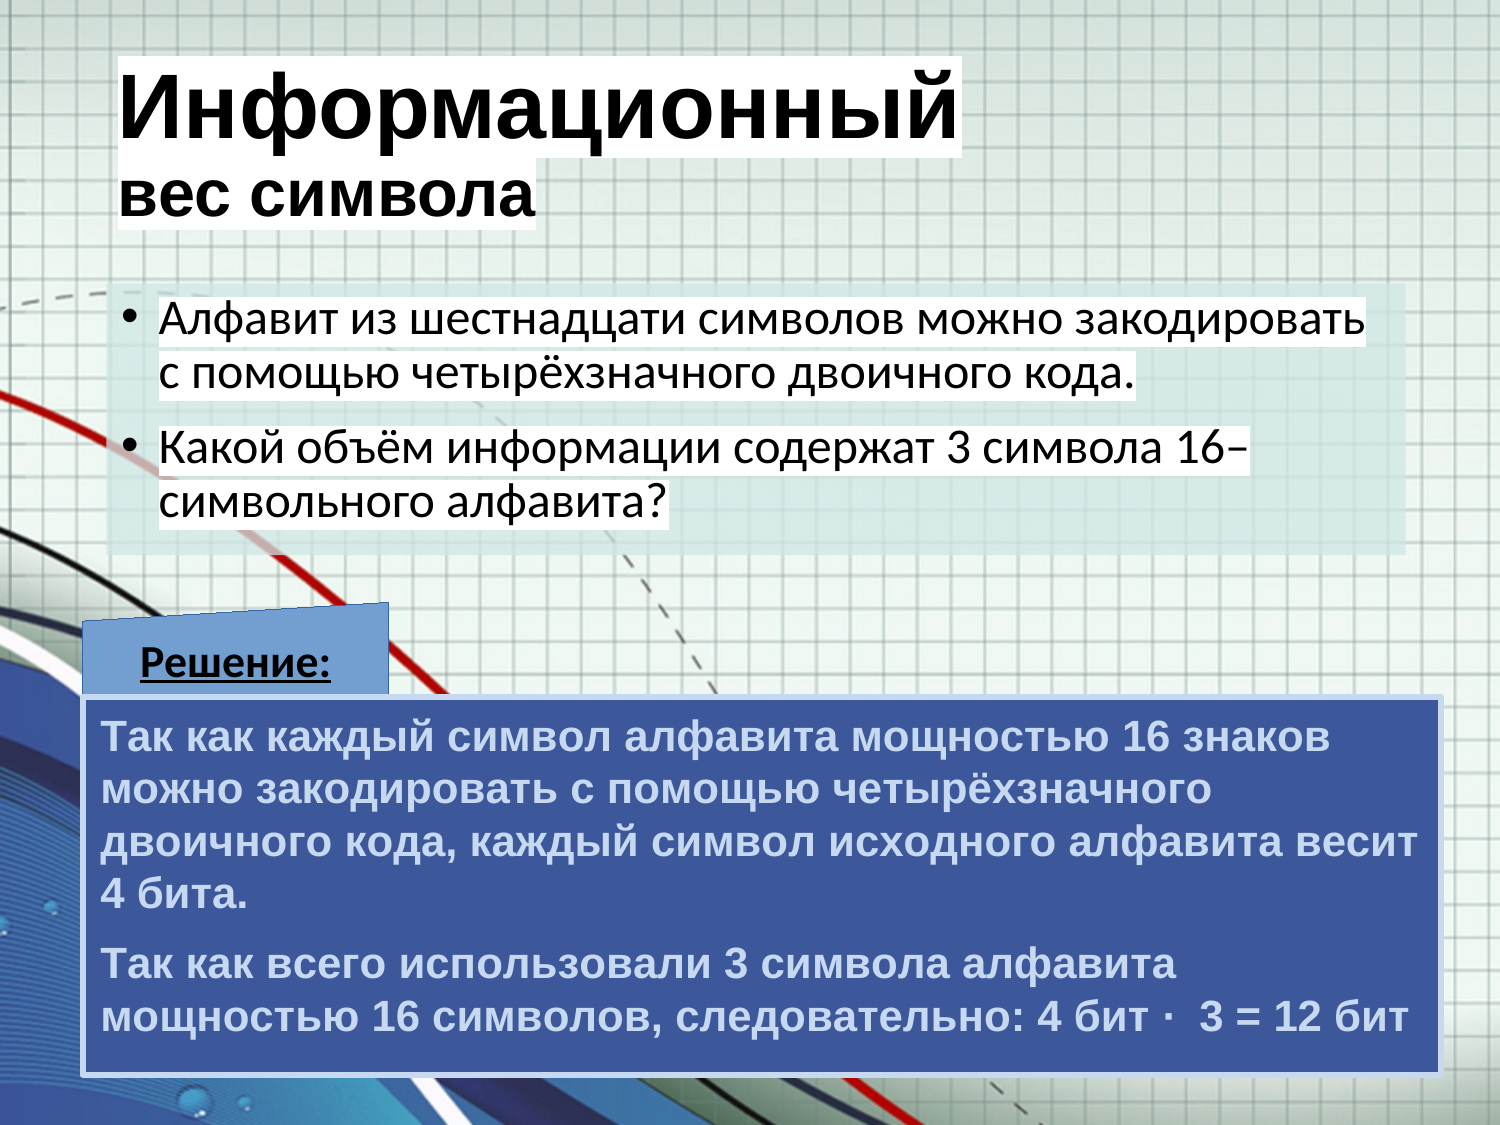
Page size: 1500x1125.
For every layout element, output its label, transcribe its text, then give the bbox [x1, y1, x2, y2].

title Информационный вес символа [103, 32, 1397, 258]
text_box Решение: [82, 602, 389, 694]
text_box Так как каждый символ алфавита мощностью 16 знаков можно закодировать с помощью четырёхзначного двоичного кода, каждый символ исходного алфавита весит 4 бита. Так как всего использовали 3 символа алфавита мощностью 16 символов, следовательно: 4 бит ∙ 3 = 12 бит [82, 696, 1441, 1075]
list Алфавит из шестнадцати символов можно закодировать с помощью четырёхзначного двоичного кода. Какой объём информации содержат 3 символа 16–символьного алфавита? [106, 283, 1406, 556]
picture [0, 0, 1500, 1125]
